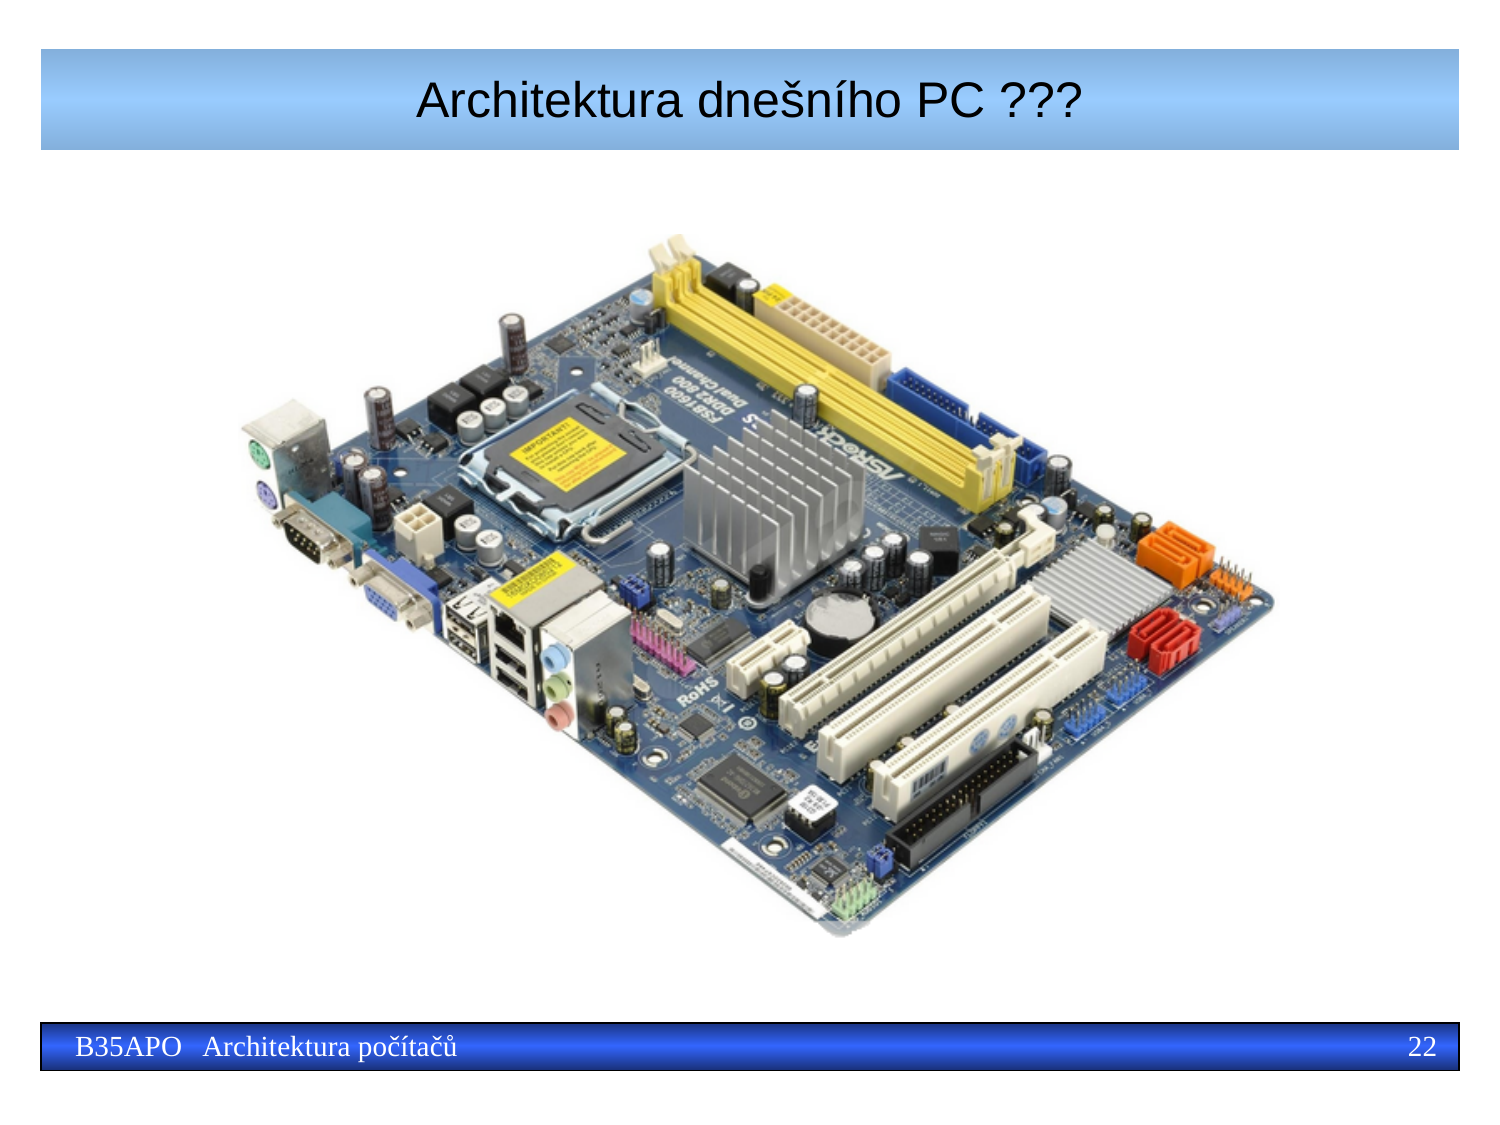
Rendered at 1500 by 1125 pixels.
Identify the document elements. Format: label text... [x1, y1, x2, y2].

picture [222, 234, 1280, 948]
title Architektura dnešního PC ??? [41, 49, 1459, 150]
